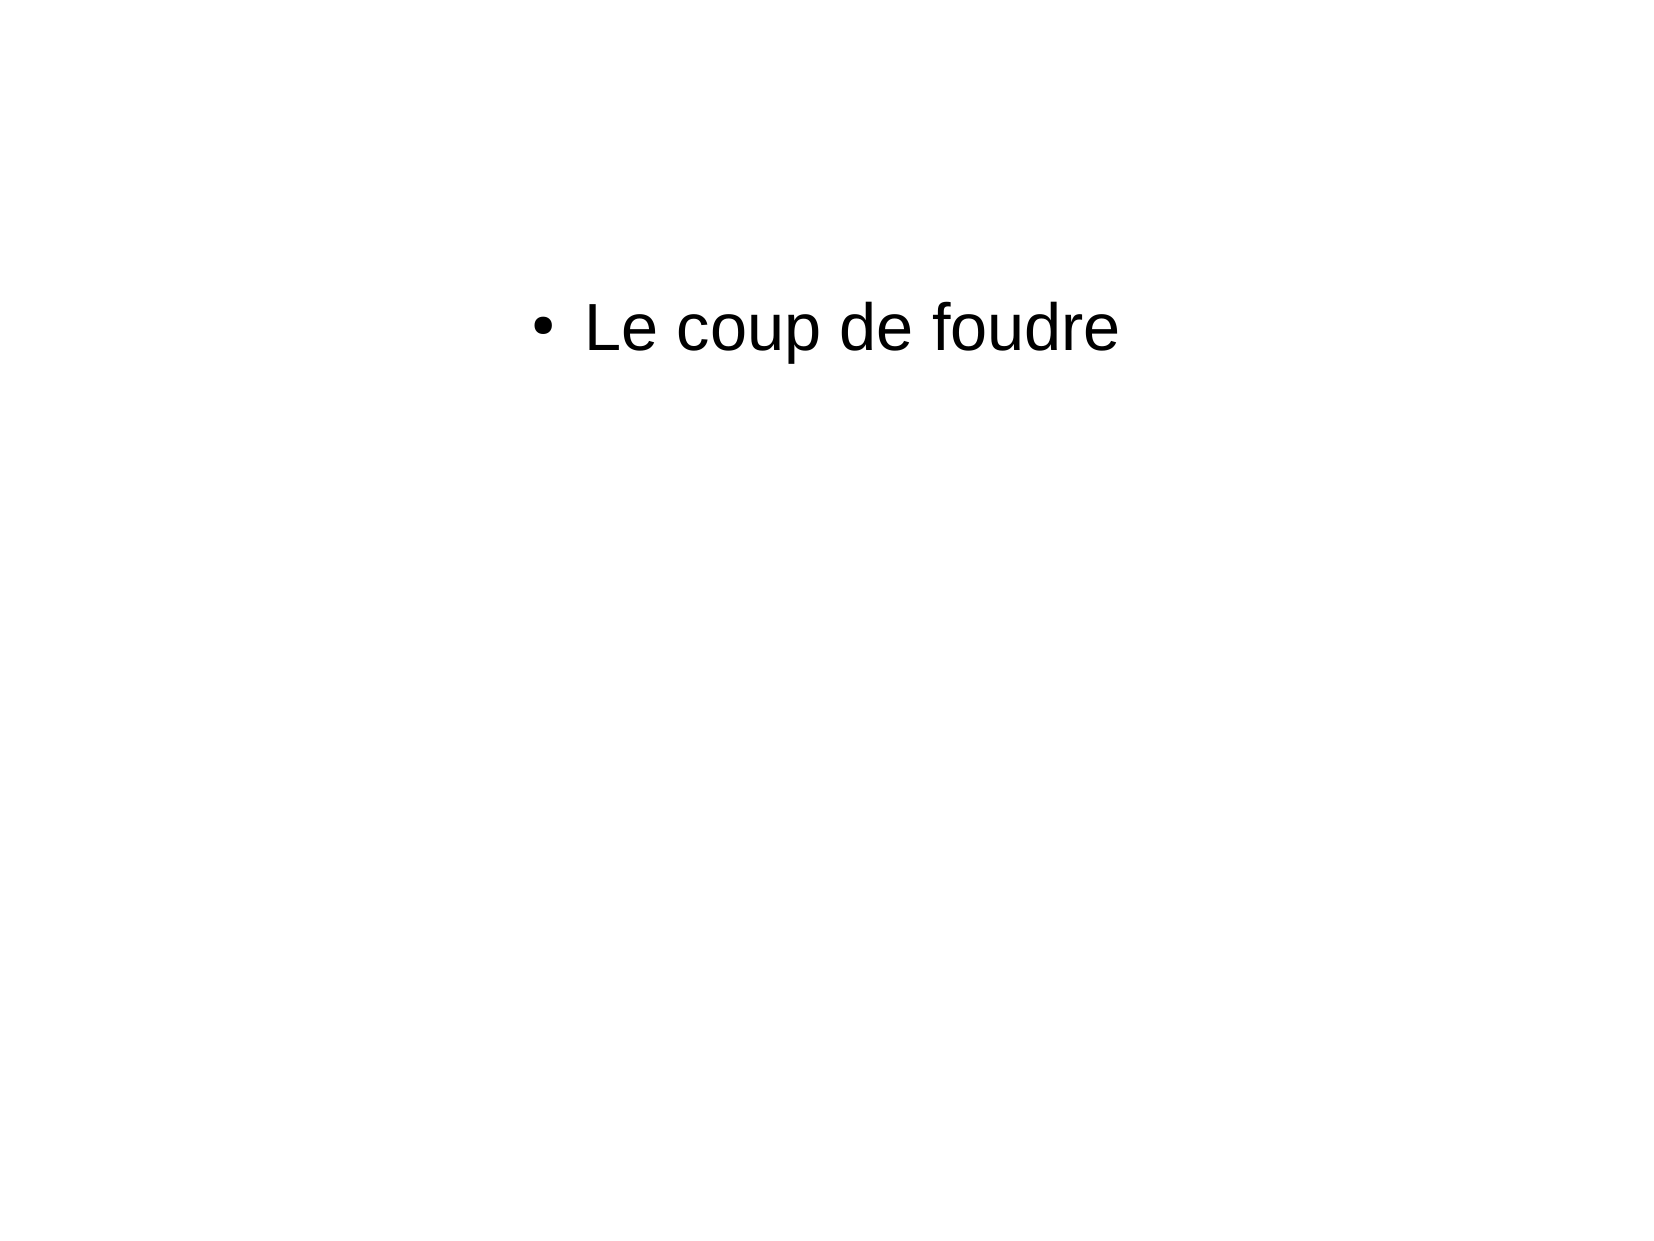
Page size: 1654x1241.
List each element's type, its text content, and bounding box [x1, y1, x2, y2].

list Le coup de foudre [82, 290, 1571, 1010]
